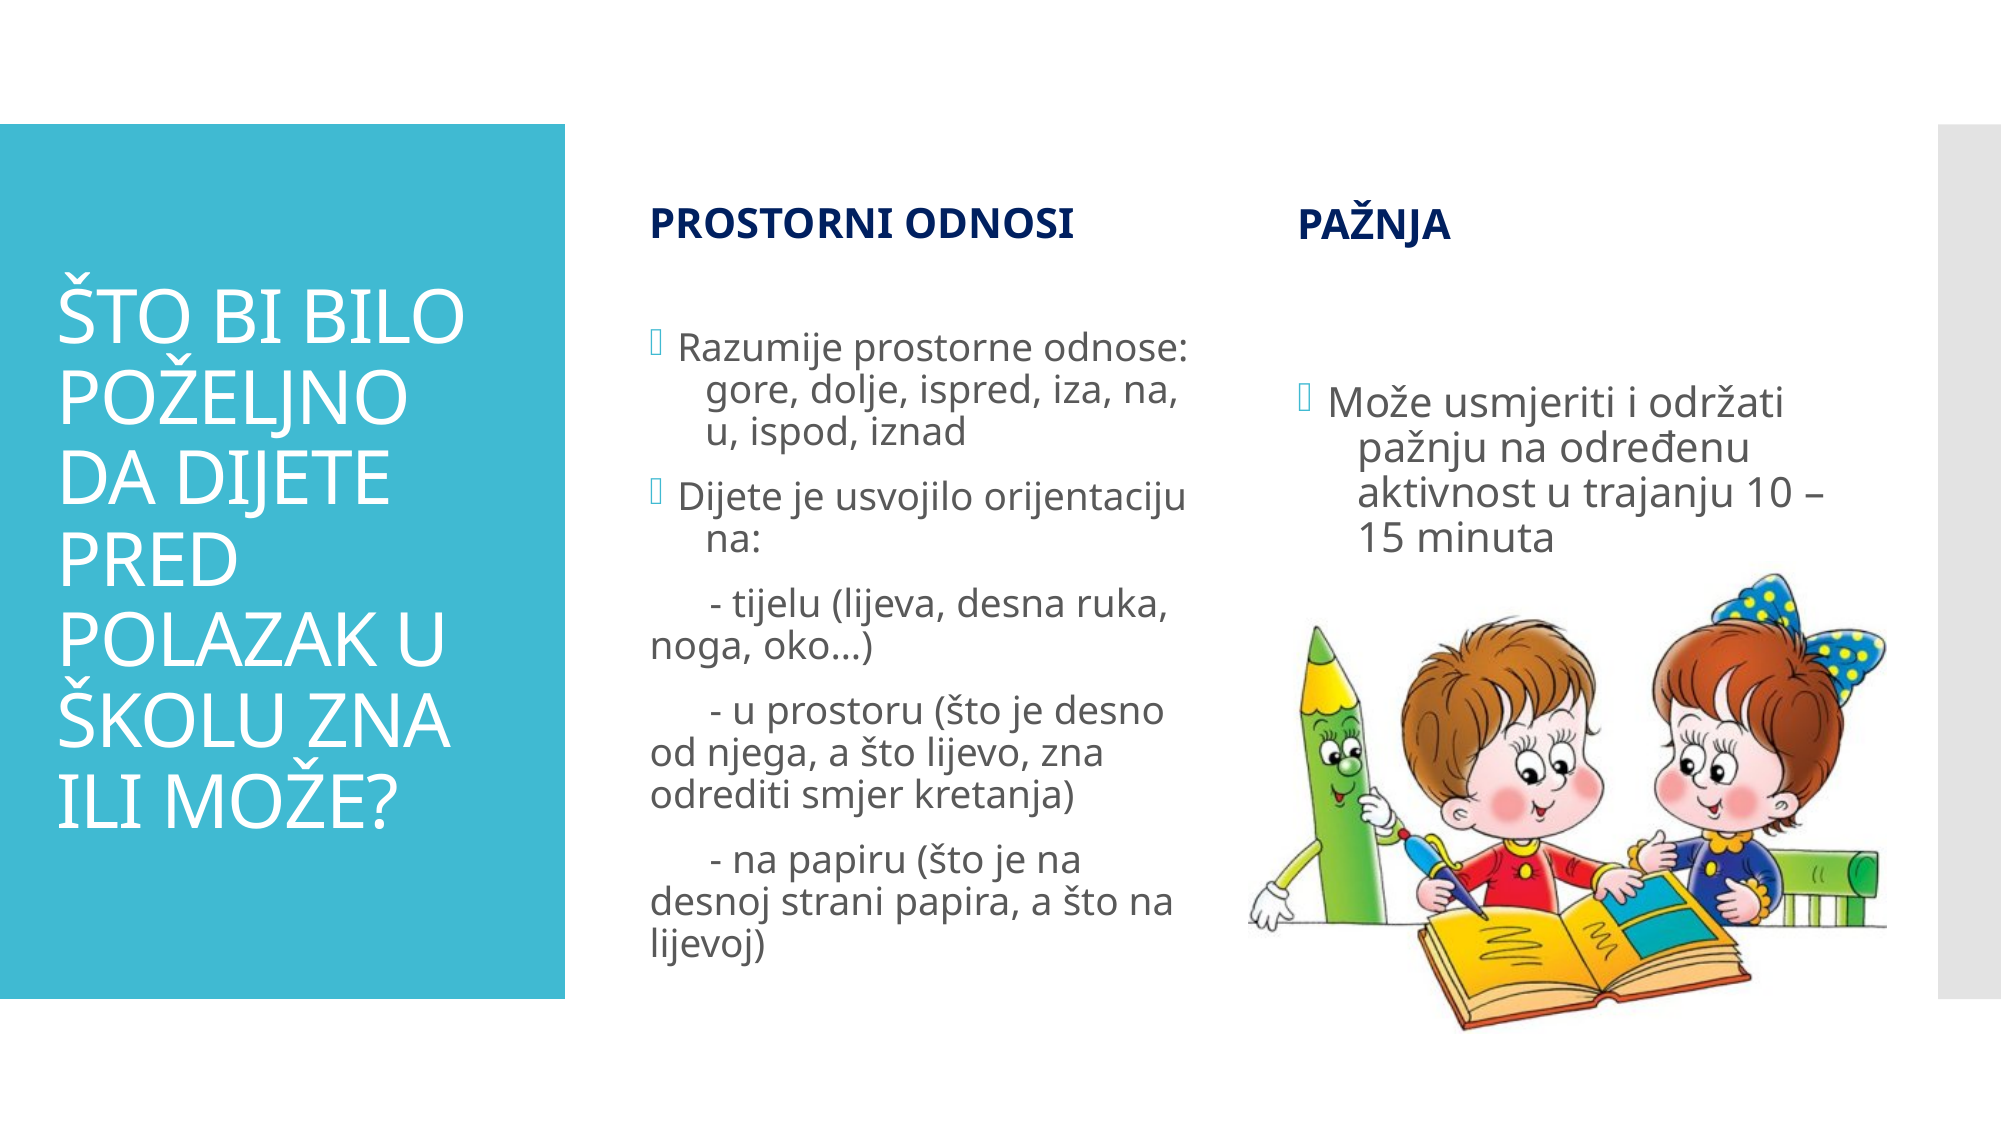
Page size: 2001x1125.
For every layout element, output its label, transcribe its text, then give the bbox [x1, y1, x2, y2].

list PROSTORNI ODNOSI [634, 167, 1205, 301]
list PAŽNJA [1282, 167, 1853, 302]
list Razumije prostorne odnose: gore, dolje, ispred, iza, na, u, ispod, iznad Dijete je usvojilo orijentaciju na: - tijelu (lijeva, desna ruka, noga, oko…) - u prostoru (što je desno od njega, a što lijevo, zna odrediti smjer kretanja) - na papiru (što je na desnoj strani papira, a što na lijevoj) [634, 316, 1205, 977]
picture [1248, 561, 1887, 1034]
title ŠTO BI BILO POŽELJNO DA DIJETE PRED POLAZAK U ŠKOLU ZNA ILI MOŽE? [41, 184, 526, 940]
list Može usmjeriti i održati pažnju na određenu aktivnost u trajanju 10 – 15 minuta [1282, 316, 1853, 561]
